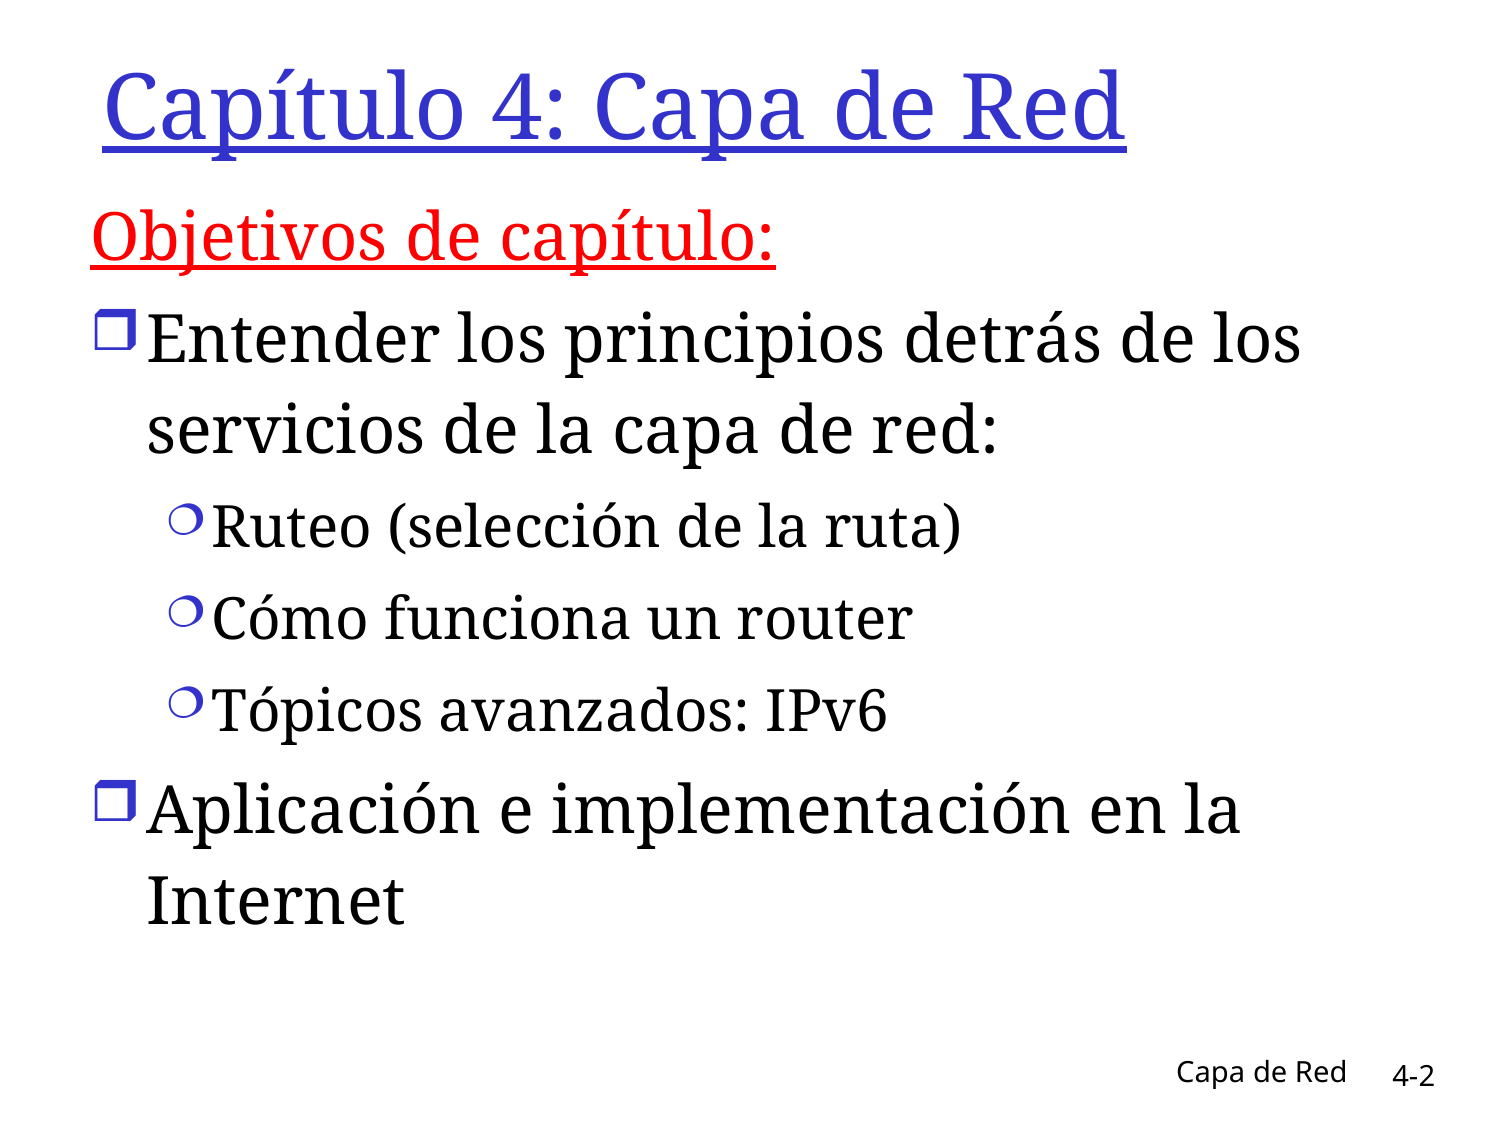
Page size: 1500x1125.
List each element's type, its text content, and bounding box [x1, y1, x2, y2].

title Capítulo 4: Capa de Red [87, 15, 1426, 187]
list Objetivos de capítulo: Entender los principios detrás de los servicios de la capa de red: Ruteo (selección de la ruta) Cómo funciona un router Tópicos avanzados: IPv6 Aplicación e implementación en la Internet [75, 187, 1463, 1066]
